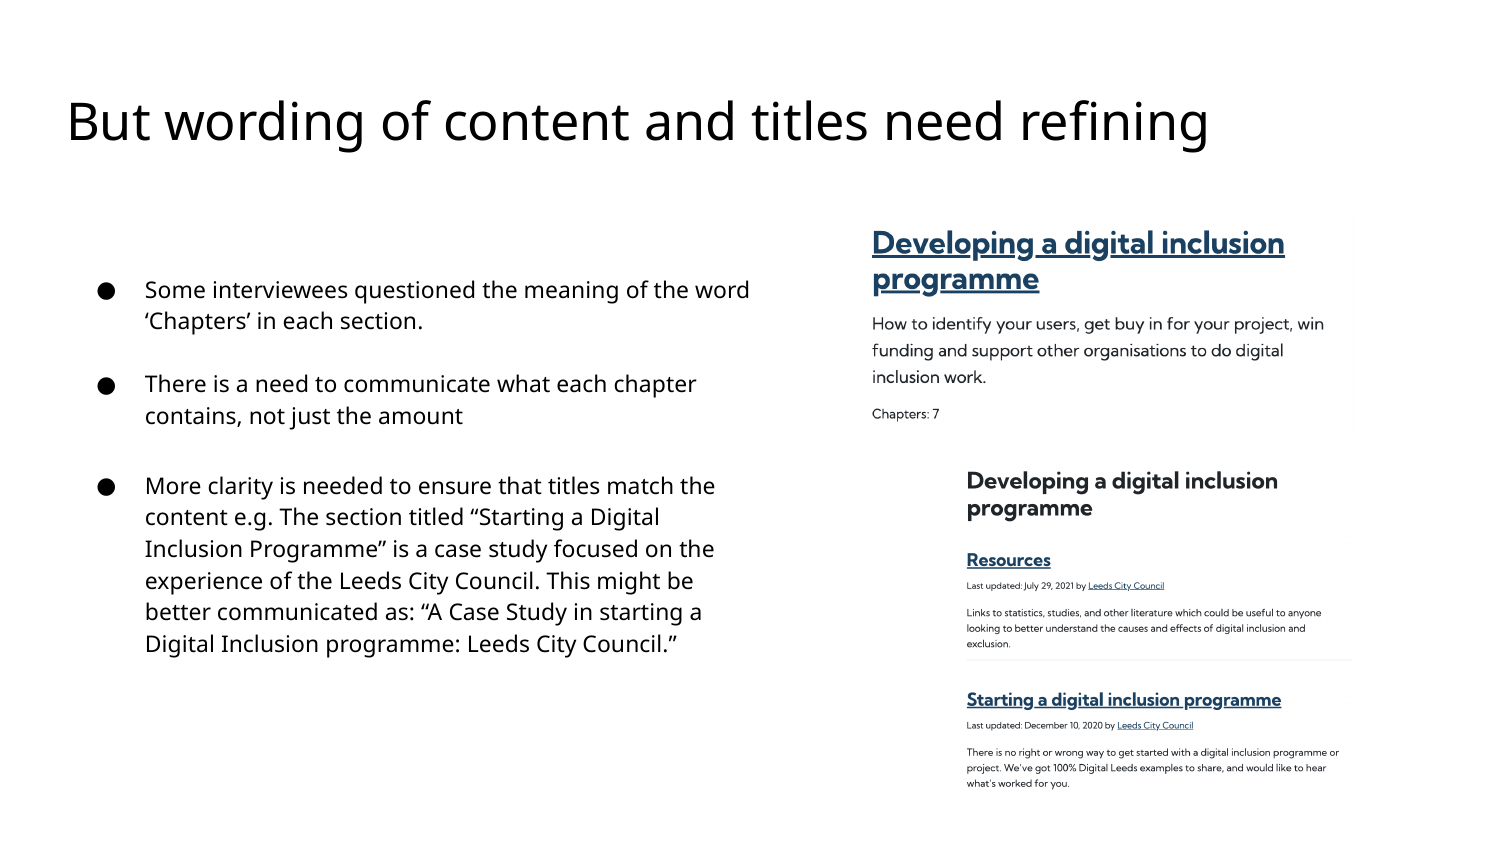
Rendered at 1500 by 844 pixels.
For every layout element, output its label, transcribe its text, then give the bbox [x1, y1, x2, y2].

picture [863, 215, 1356, 435]
text_box Some interviewees questioned the meaning of the word ‘Chapters’ in each section. There is a need to communicate what each chapter contains, not just the amount [55, 256, 770, 496]
list More clarity is needed to ensure that titles match the content e.g. The section titled “Starting a Digital Inclusion Programme” is a case study focused on the experience of the Leeds City Council. This might be better communicated as: “A Case Study in starting a Digital Inclusion programme: Leeds City Council.” [55, 496, 770, 746]
picture [966, 461, 1356, 795]
title But wording of content and titles need refining [51, 72, 1449, 167]
